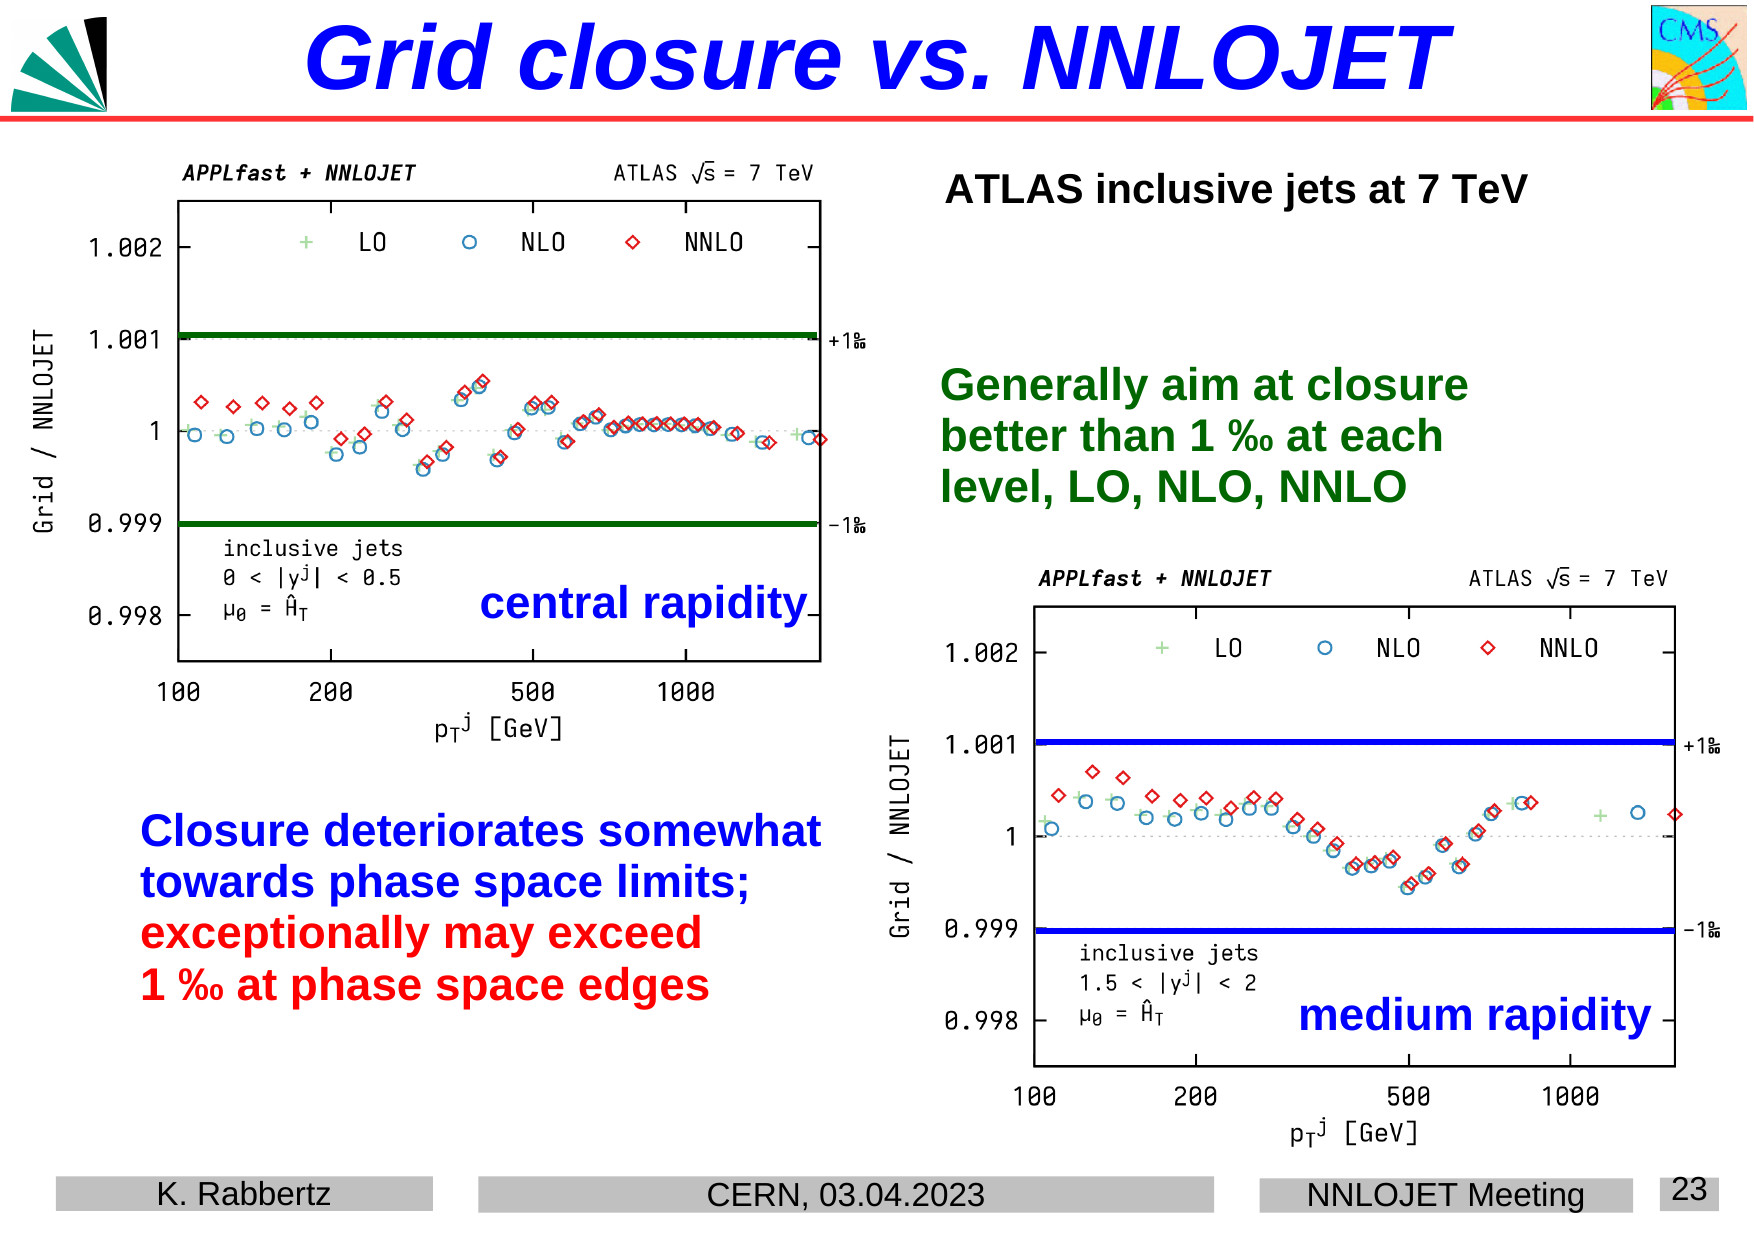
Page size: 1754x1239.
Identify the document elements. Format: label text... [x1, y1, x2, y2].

picture [26, 154, 876, 749]
picture [11, 17, 107, 113]
title Grid closure vs. NNLOJET [124, 0, 1630, 116]
text_box medium rapidity [1286, 983, 1664, 1048]
text_box Generally aim at closure better than 1 ‰ at each level, LO, NLO, NNLO [928, 352, 1482, 519]
picture [1651, 5, 1747, 110]
text_box central rapidity [467, 571, 820, 635]
picture [881, 558, 1728, 1154]
text_box Closure deteriorates somewhat towards phase space limits; exceptionally may exceed 1 ‰ at phase space edges [128, 799, 841, 1016]
text_box ATLAS inclusive jets at 7 TeV [932, 159, 1598, 229]
